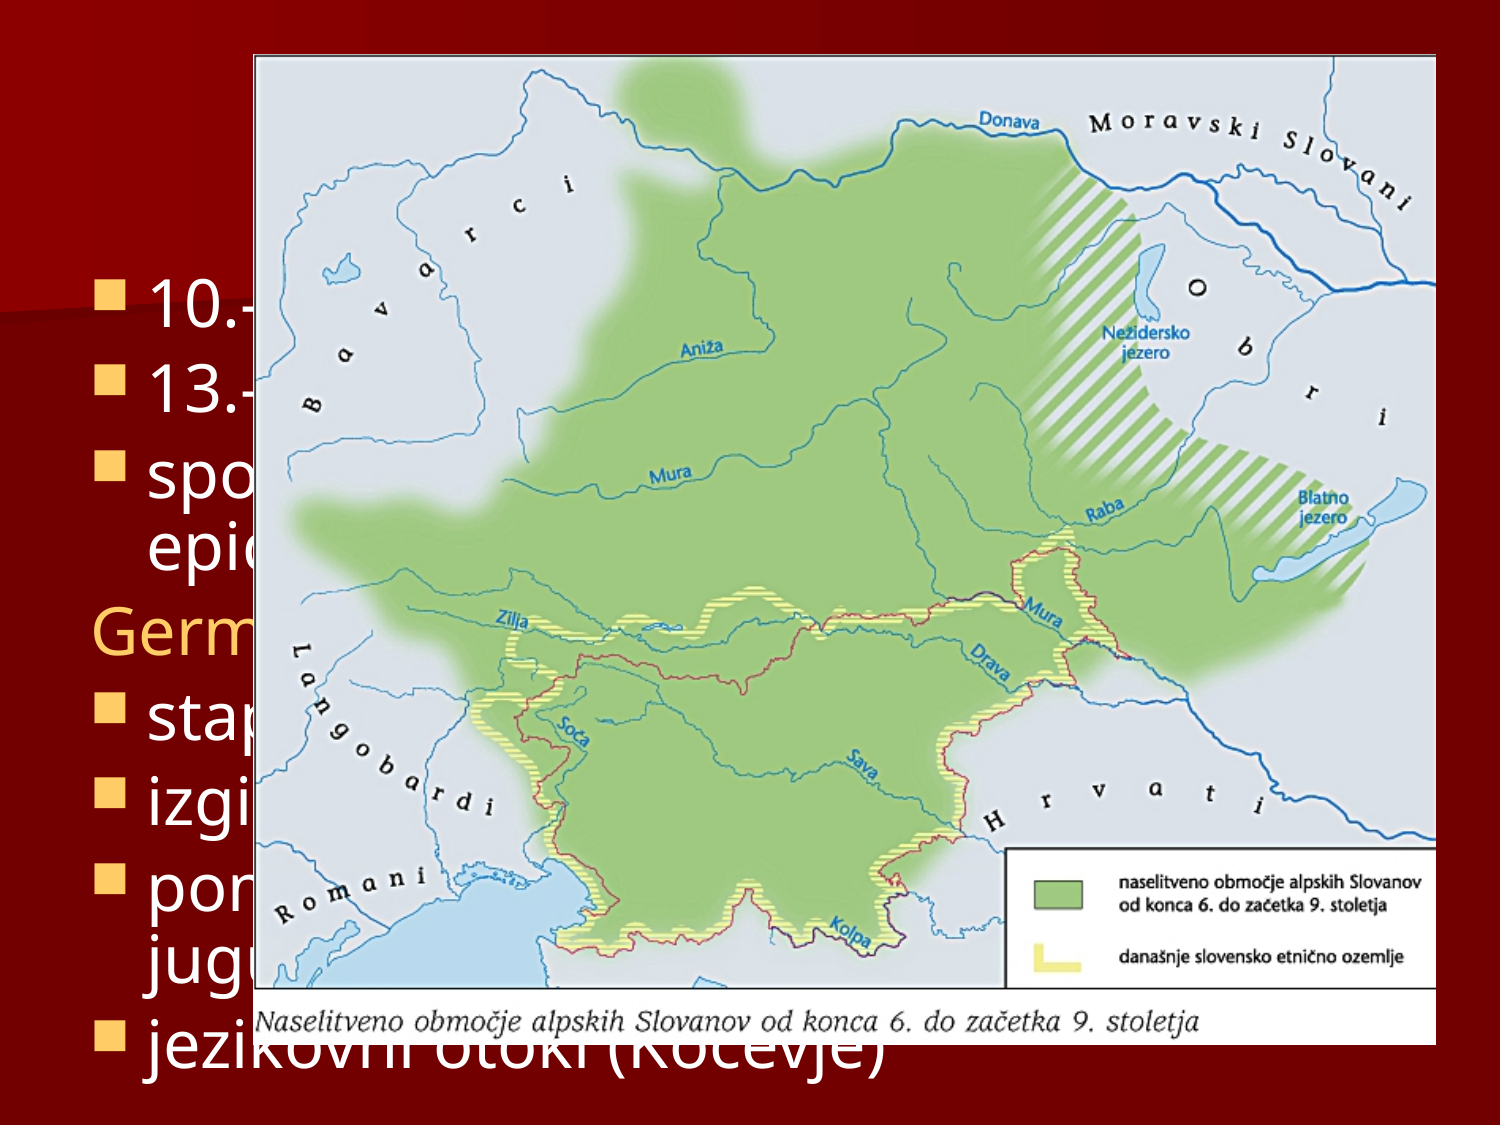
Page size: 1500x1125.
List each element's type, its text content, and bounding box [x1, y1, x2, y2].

picture [253, 54, 1436, 1045]
title 5 Kolonizacija [75, 45, 1425, 233]
list 10.-13. stol. – notranja 13.-15. stol. – višinska spontana (zaradi Turkov, lakote, epidemij) Germanizacija: stapljanje staroselcev z Germani izginjanje slovenskega jezika pomik slovenske etnične meje proti jugu jezikovni otoki (Kočevje) [75, 262, 253, 1000]
